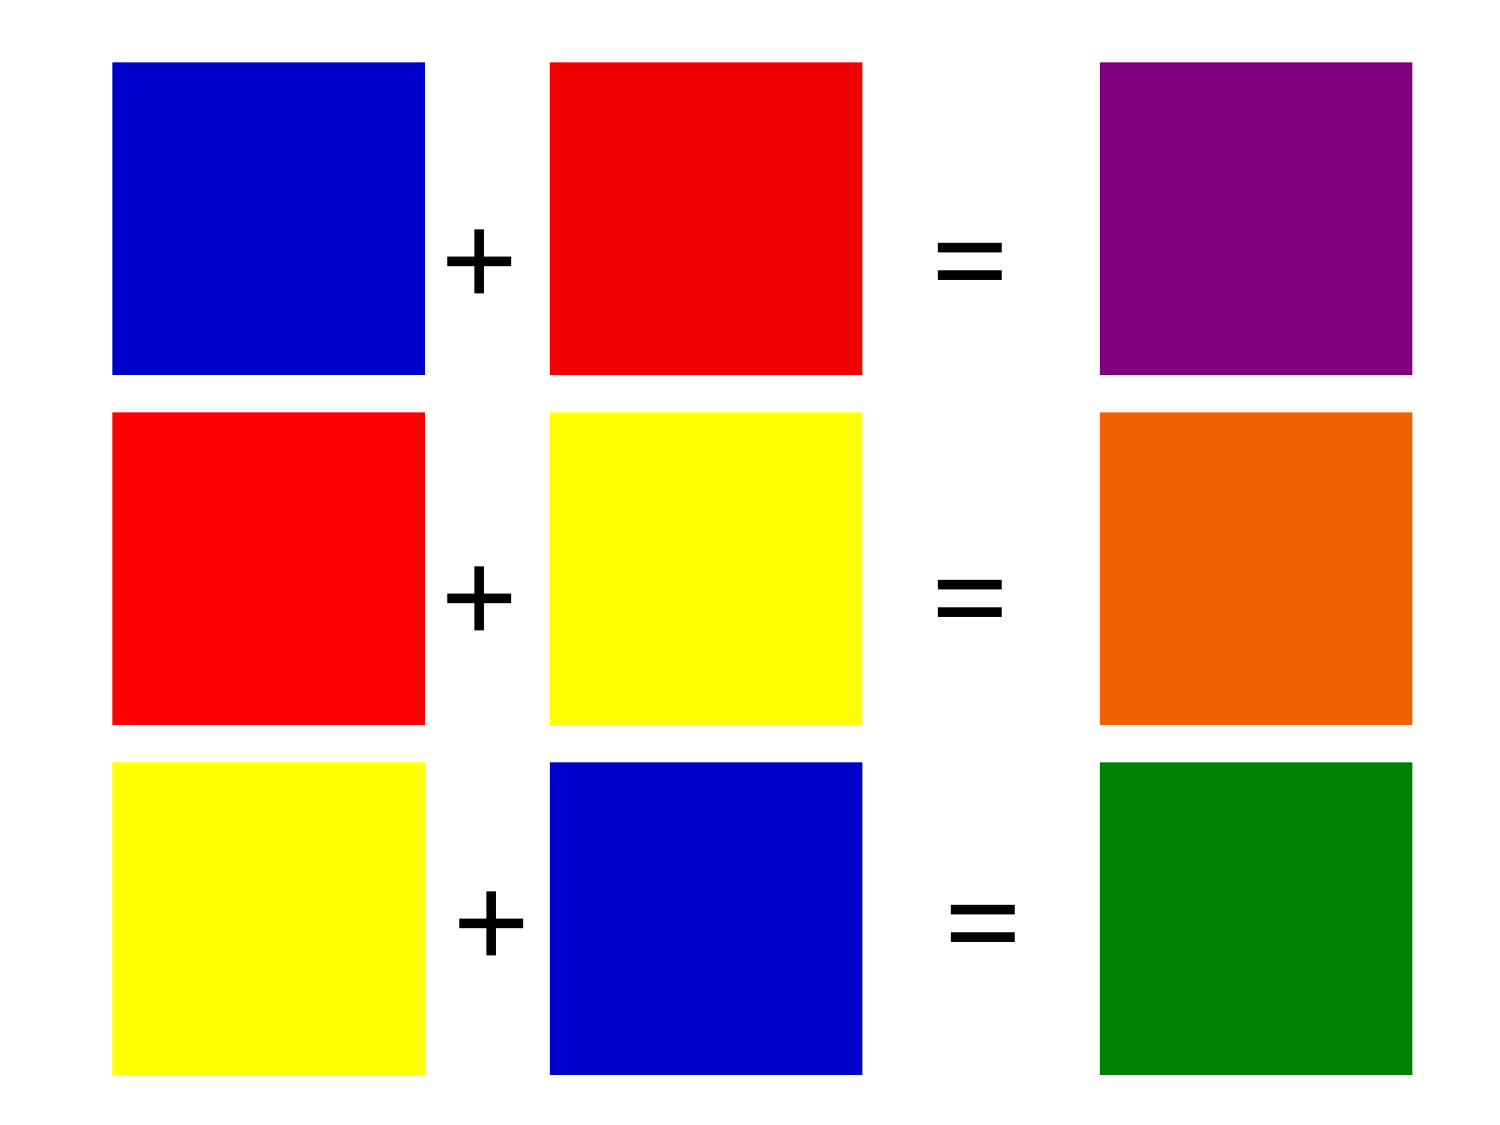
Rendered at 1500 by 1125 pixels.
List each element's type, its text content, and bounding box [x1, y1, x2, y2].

text_box [1099, 62, 1413, 375]
text_box [112, 412, 425, 725]
text_box [549, 412, 863, 499]
text_box + = [863, 162, 1099, 343]
text_box [1099, 762, 1413, 1075]
text_box [112, 762, 425, 1075]
text_box + = [287, 824, 1175, 1006]
text_box [549, 1006, 863, 1075]
text_box [549, 681, 863, 725]
text_box [1099, 412, 1413, 725]
text_box [549, 762, 863, 824]
text_box + = [274, 162, 549, 343]
text_box [112, 62, 425, 375]
text_box + = [274, 499, 1163, 681]
text_box [549, 62, 863, 375]
